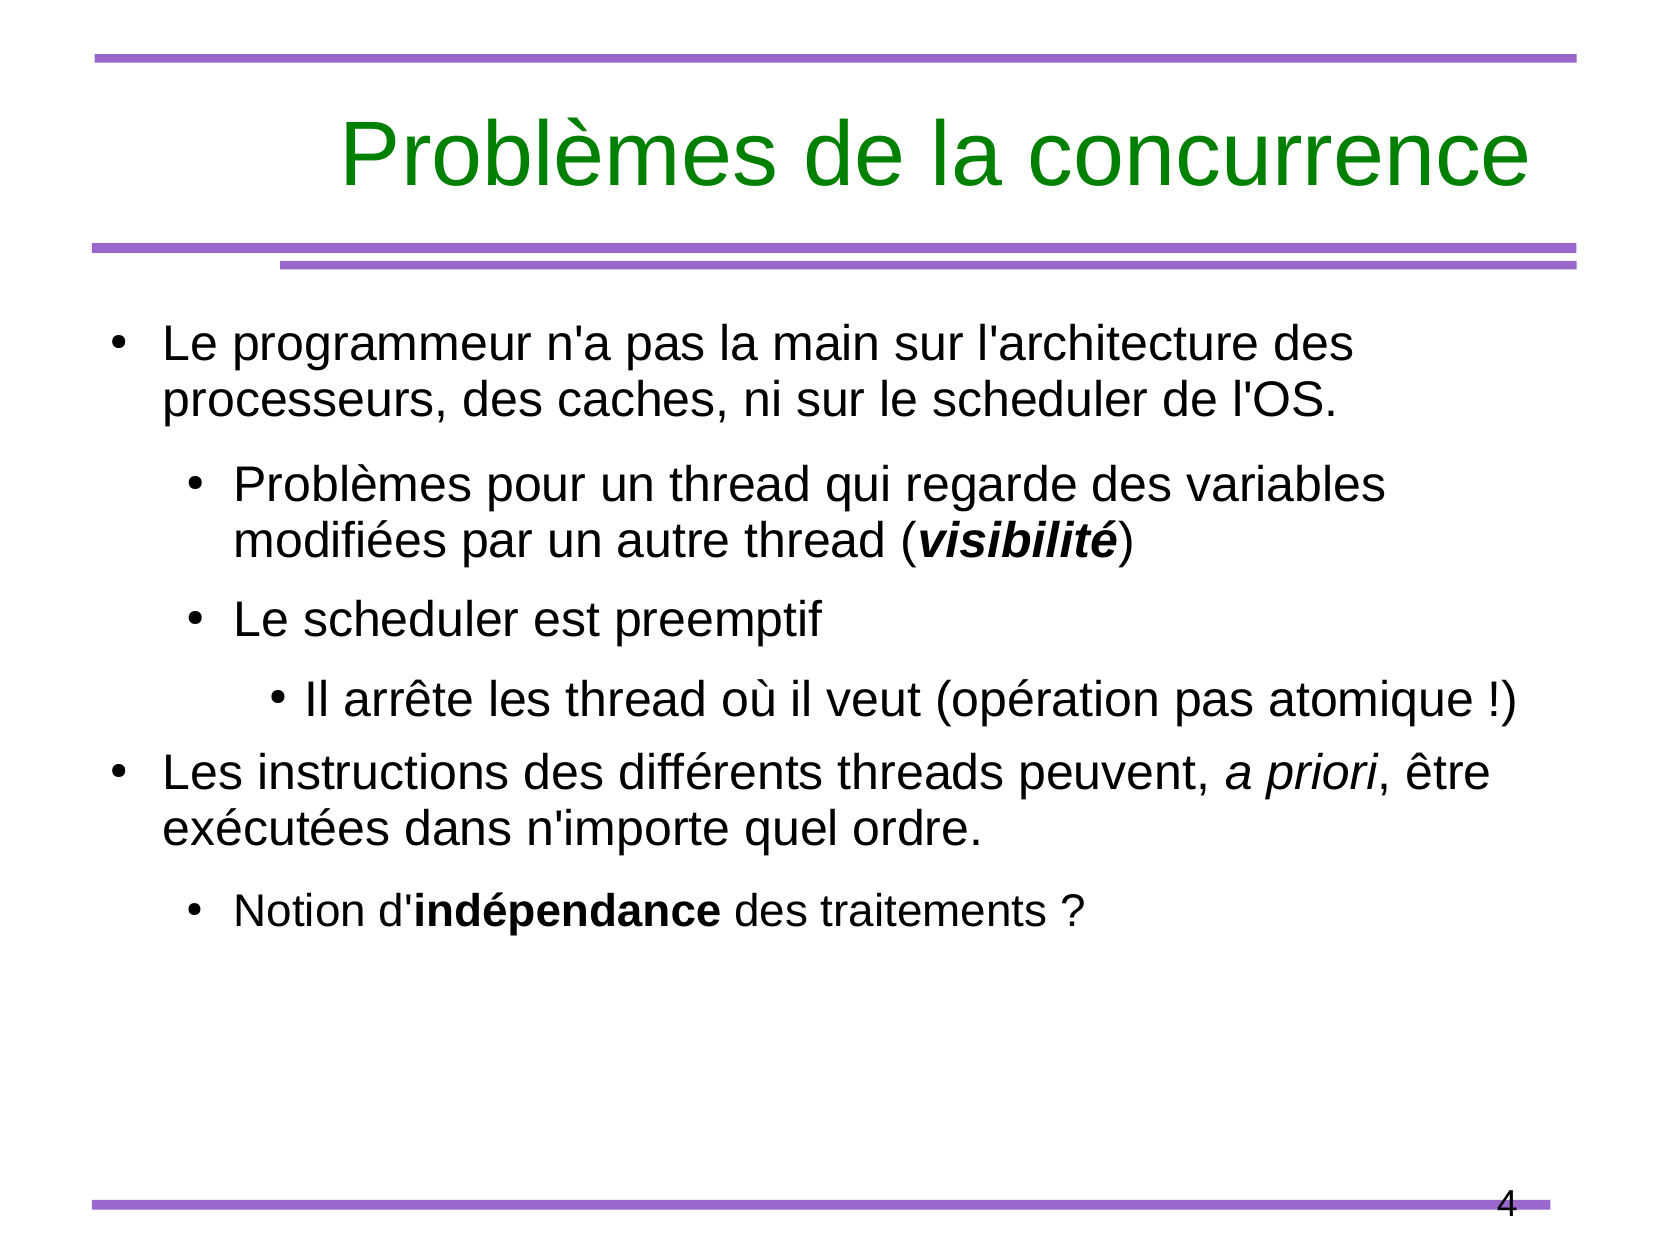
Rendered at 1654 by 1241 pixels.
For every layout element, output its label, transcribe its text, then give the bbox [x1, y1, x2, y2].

list Le programmeur n'a pas la main sur l'architecture des processeurs, des caches, ni sur le scheduler de l'OS. Problèmes pour un thread qui regarde des variables modifiées par un autre thread (visibilité) Le scheduler est preemptif Il arrête les thread où il veut (opération pas atomique !) Les instructions des différents threads peuvent, a priori, être exécutées dans n'importe quel ordre. Notion d'indépendance des traitements ? [92, 315, 1563, 1163]
title Problèmes de la concurrence [121, 49, 1534, 257]
